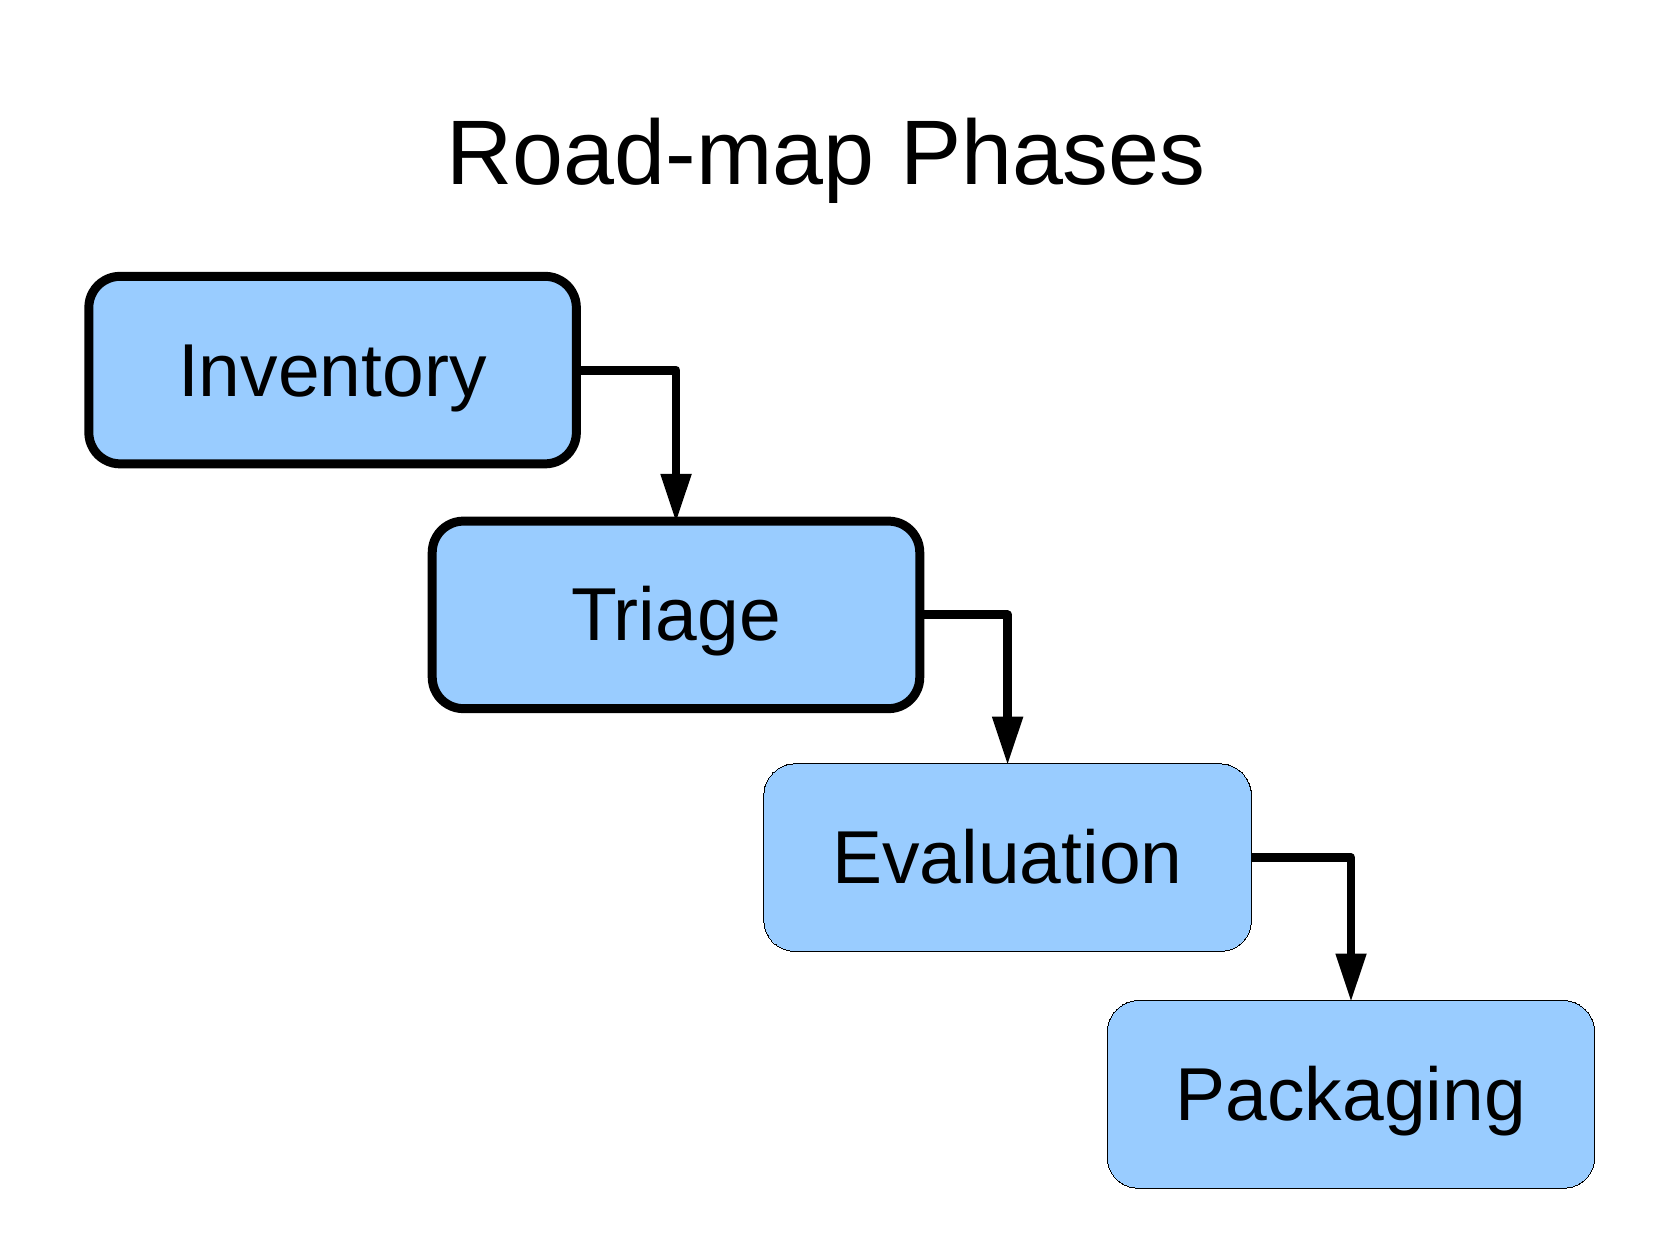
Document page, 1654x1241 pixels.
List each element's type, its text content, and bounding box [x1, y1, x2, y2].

text_box Packaging [1107, 1000, 1595, 1189]
text_box Inventory [88, 276, 577, 464]
text_box Triage [432, 521, 920, 709]
text_box Evaluation [763, 763, 1252, 952]
title Road-map Phases [82, 49, 1571, 257]
